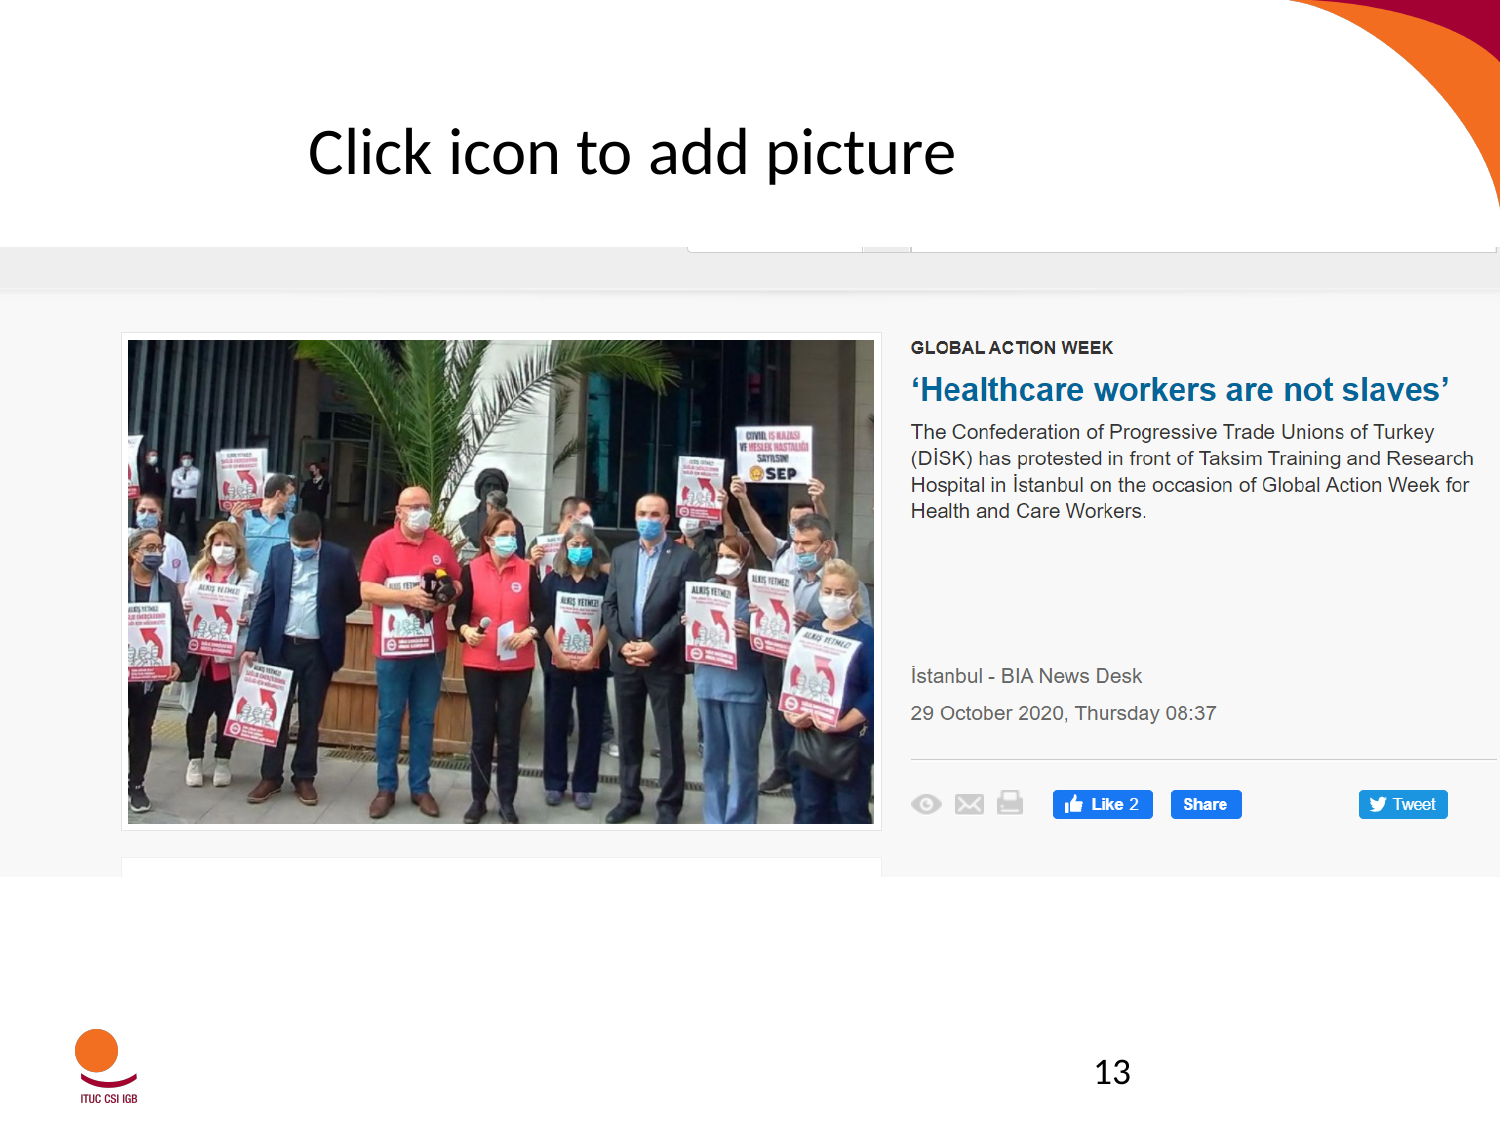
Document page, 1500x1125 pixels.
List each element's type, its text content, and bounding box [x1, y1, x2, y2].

picture [0, 247, 1500, 877]
slide_number <numéro> [1078, 1039, 1429, 1100]
picture [75, 1029, 138, 1103]
picture [1267, 0, 1500, 232]
